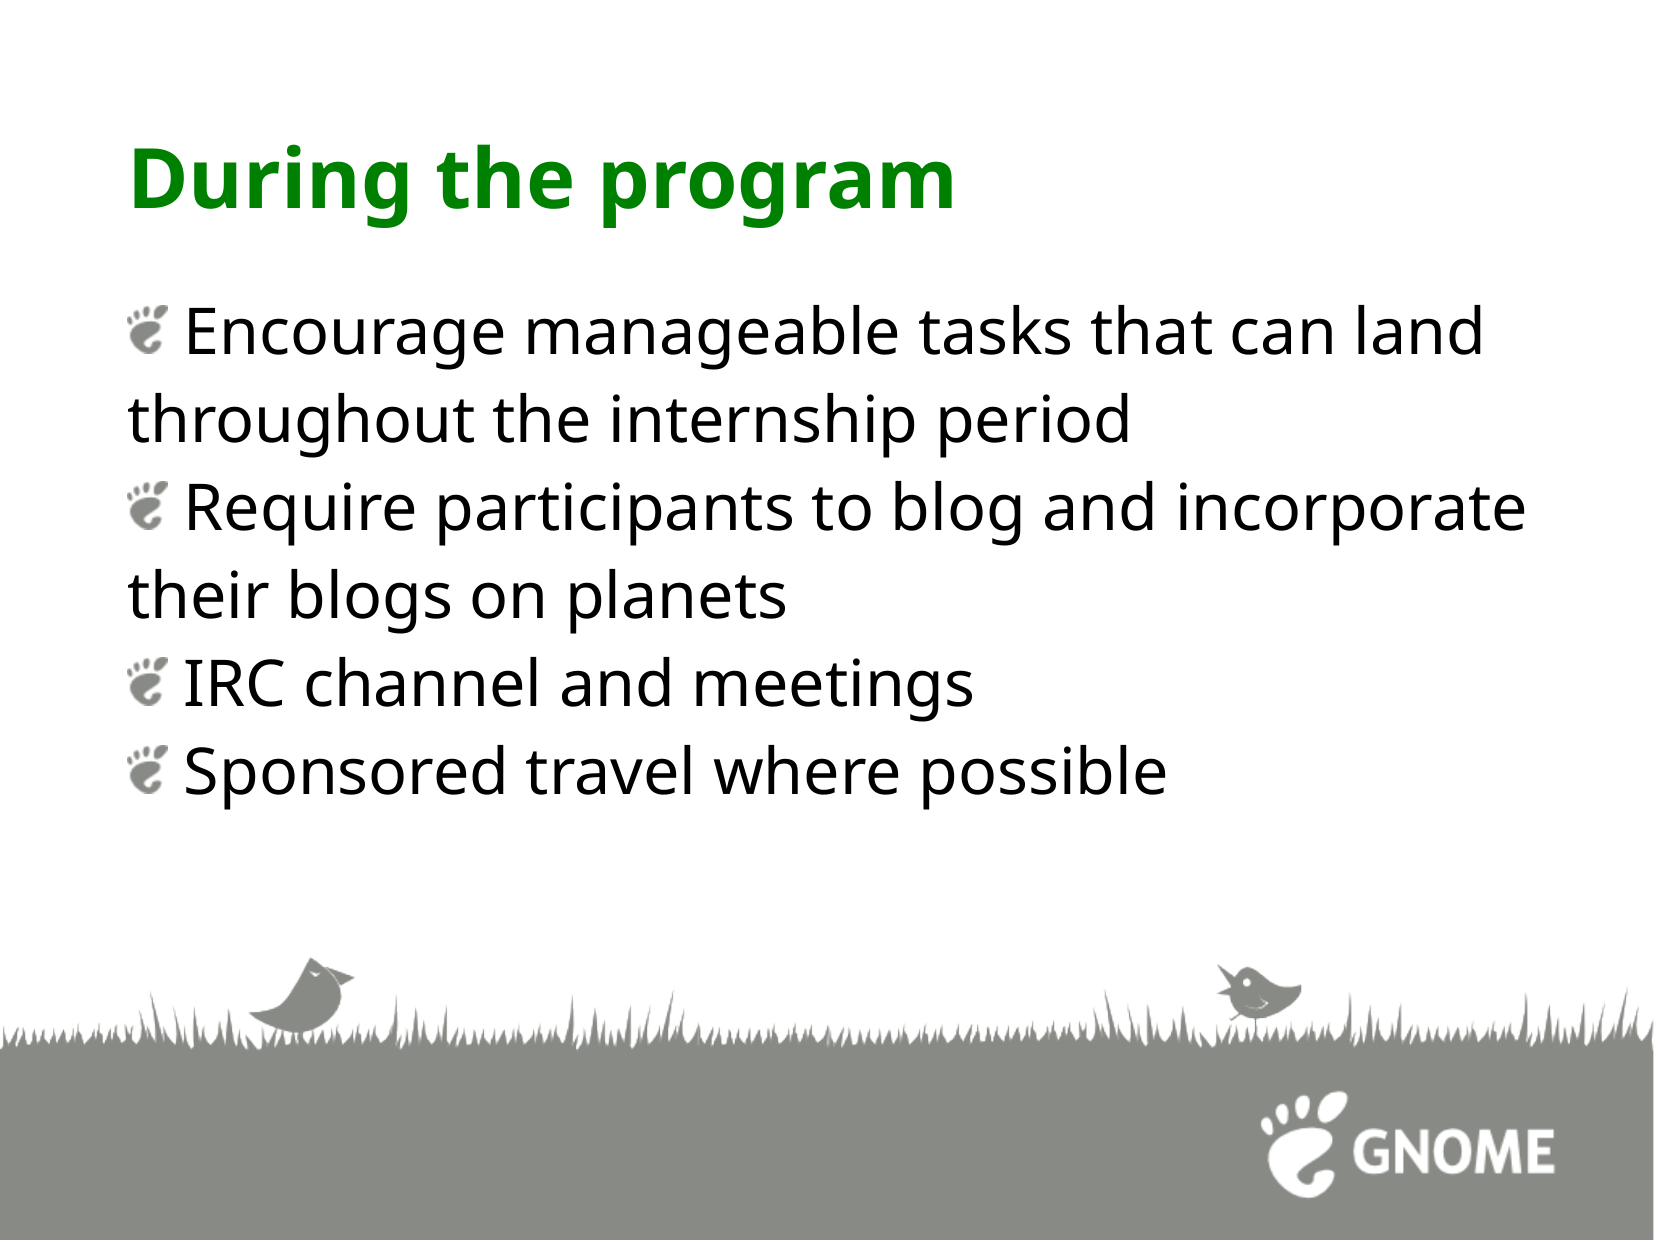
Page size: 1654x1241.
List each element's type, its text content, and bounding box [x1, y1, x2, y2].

text_box During the program [112, 112, 1654, 239]
picture [0, 0, 1654, 1241]
text_box Encourage manageable tasks that can land throughout the internship period Require participants to blog and incorporate their blogs on planets IRC channel and meetings Sponsored travel where possible [112, 277, 1654, 814]
